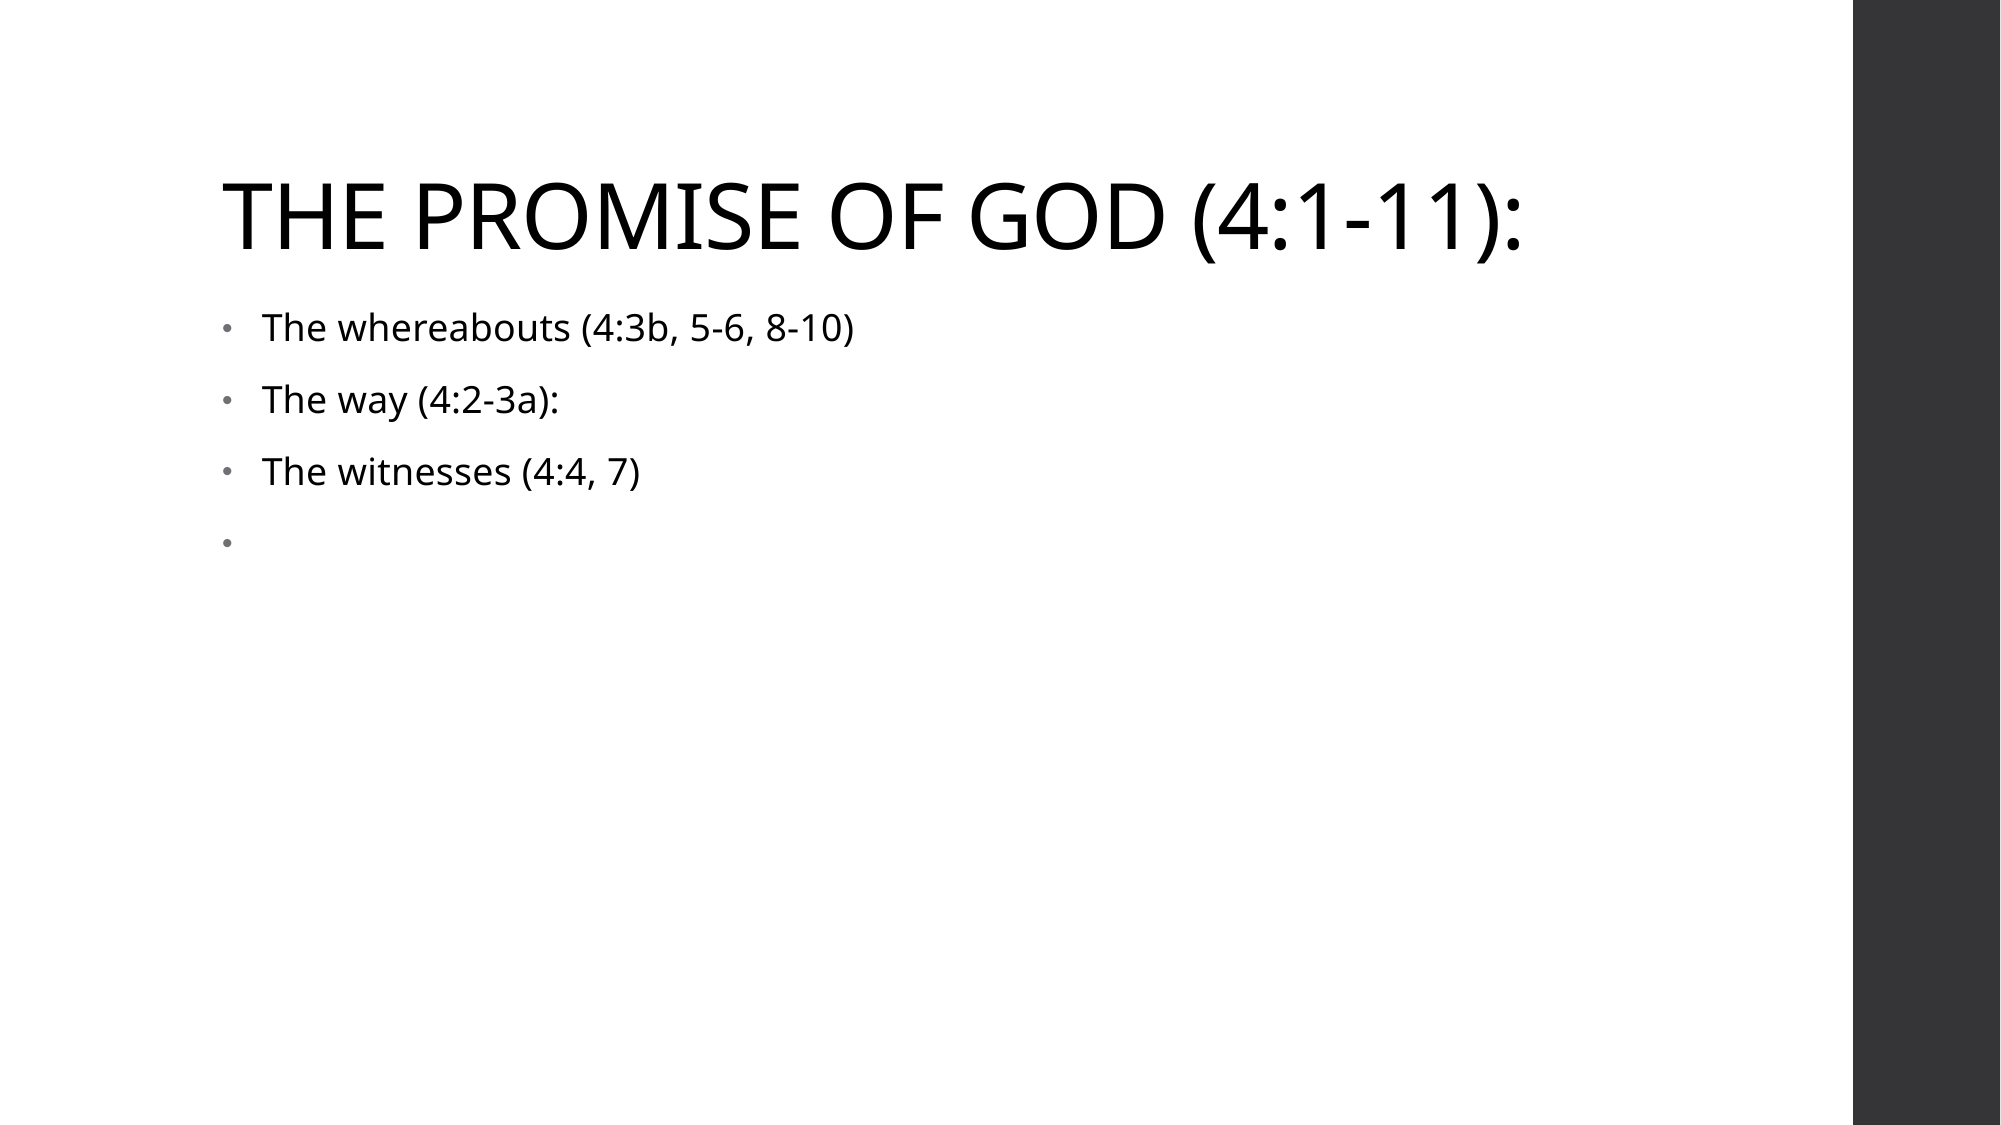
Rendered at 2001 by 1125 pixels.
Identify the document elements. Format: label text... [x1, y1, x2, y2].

title THE PROMISE OF GOD (4:1-11): [206, 60, 1797, 278]
list The whereabouts (4:3b, 5-6, 8-10) The way (4:2-3a): The witnesses (4:4, 7) [206, 299, 1617, 1014]
